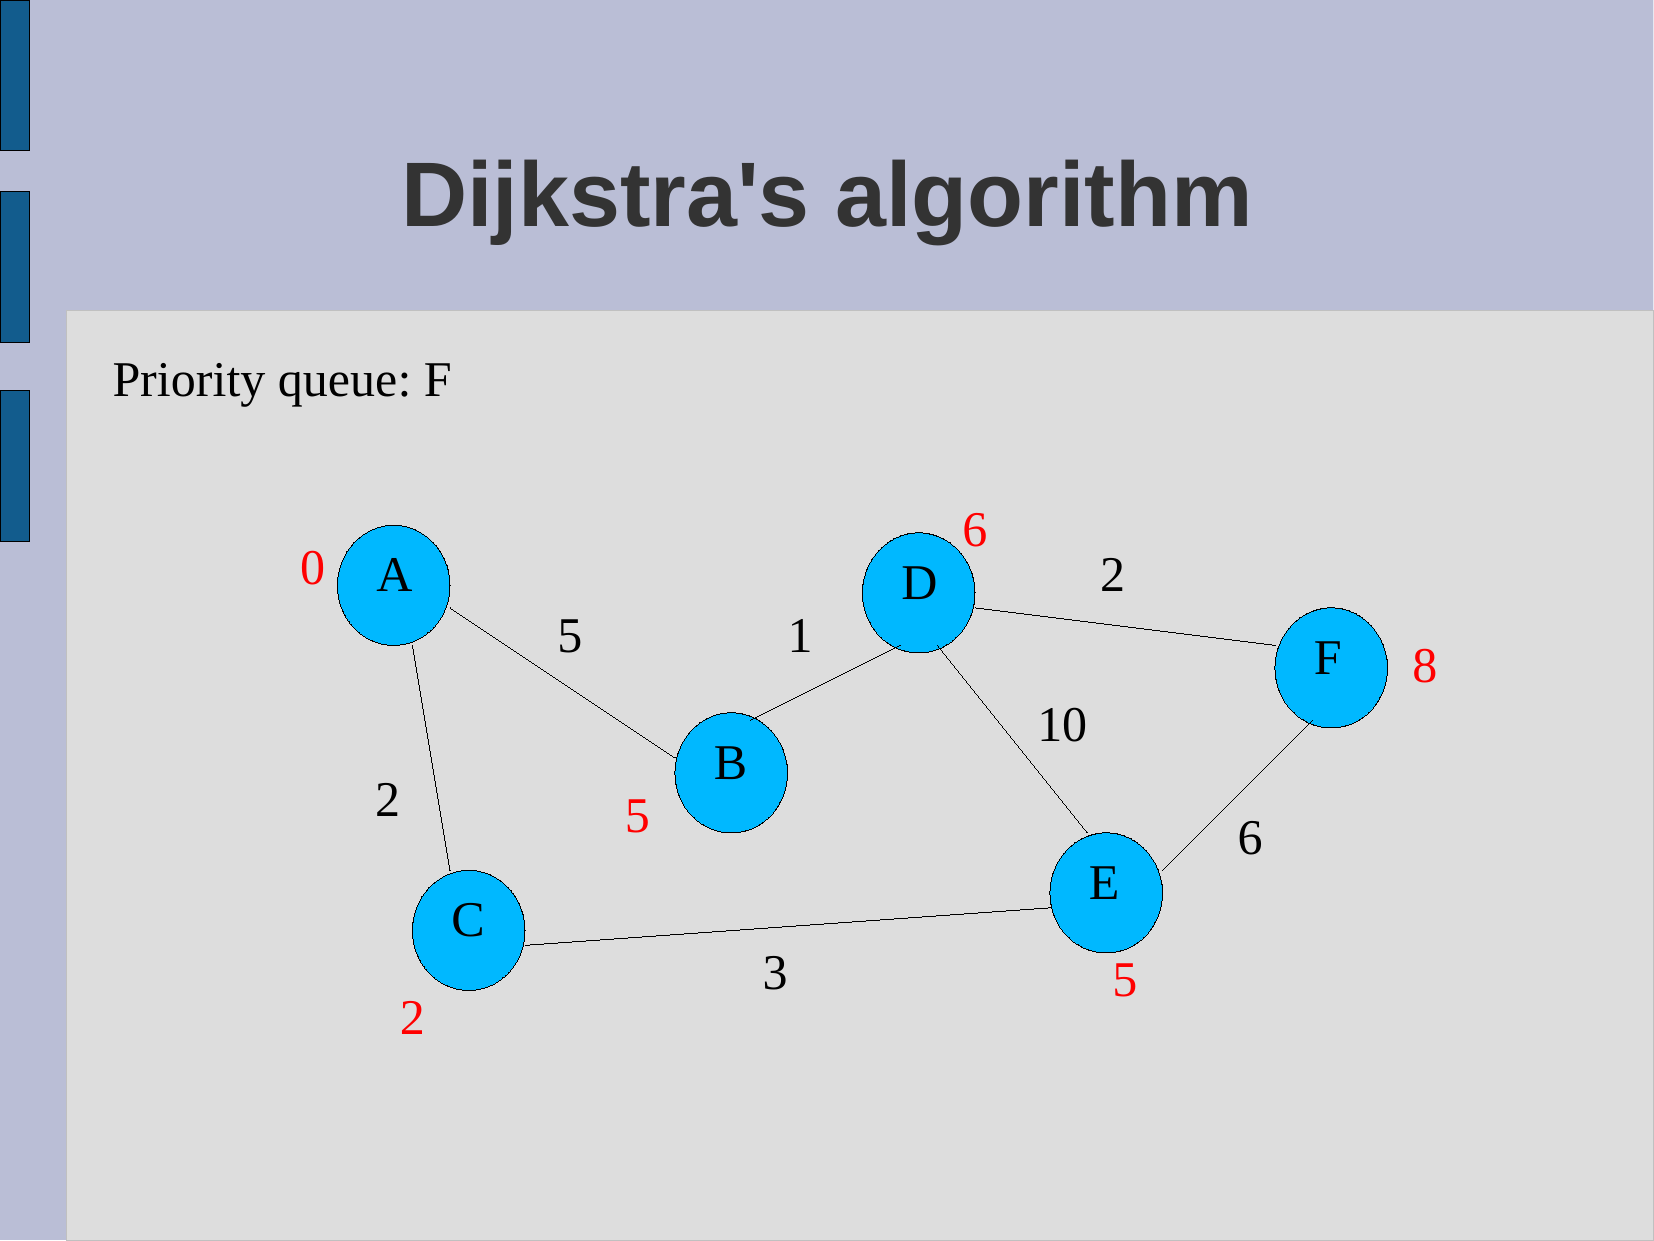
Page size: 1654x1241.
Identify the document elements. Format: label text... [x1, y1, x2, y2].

text_box 2 [1099, 547, 1126, 603]
text_box 8 [1412, 637, 1438, 694]
text_box [674, 712, 788, 833]
text_box 2 [399, 989, 451, 1103]
title Dijkstra's algorithm [121, 91, 1534, 299]
text_box [1049, 832, 1163, 953]
text_box A [376, 547, 413, 603]
text_box F [1313, 629, 1342, 686]
text_box 5 [557, 607, 583, 664]
text_box [1274, 607, 1388, 728]
text_box 2 [375, 772, 401, 828]
text_box 5 [1112, 952, 1138, 1008]
text_box E [1088, 854, 1120, 911]
text_box 6 [962, 502, 988, 558]
text_box [862, 532, 976, 653]
text_box 10 [1037, 697, 1088, 753]
text_box [337, 525, 451, 646]
text_box 0 [300, 539, 326, 596]
text_box B [713, 734, 748, 791]
text_box 3 [762, 945, 788, 1001]
text_box [412, 870, 526, 991]
text_box Priority queue: F [112, 352, 453, 408]
text_box D [901, 554, 938, 611]
text_box 1 [787, 607, 813, 664]
text_box 5 [624, 787, 650, 844]
text_box 6 [1237, 809, 1263, 866]
text_box C [451, 892, 485, 948]
